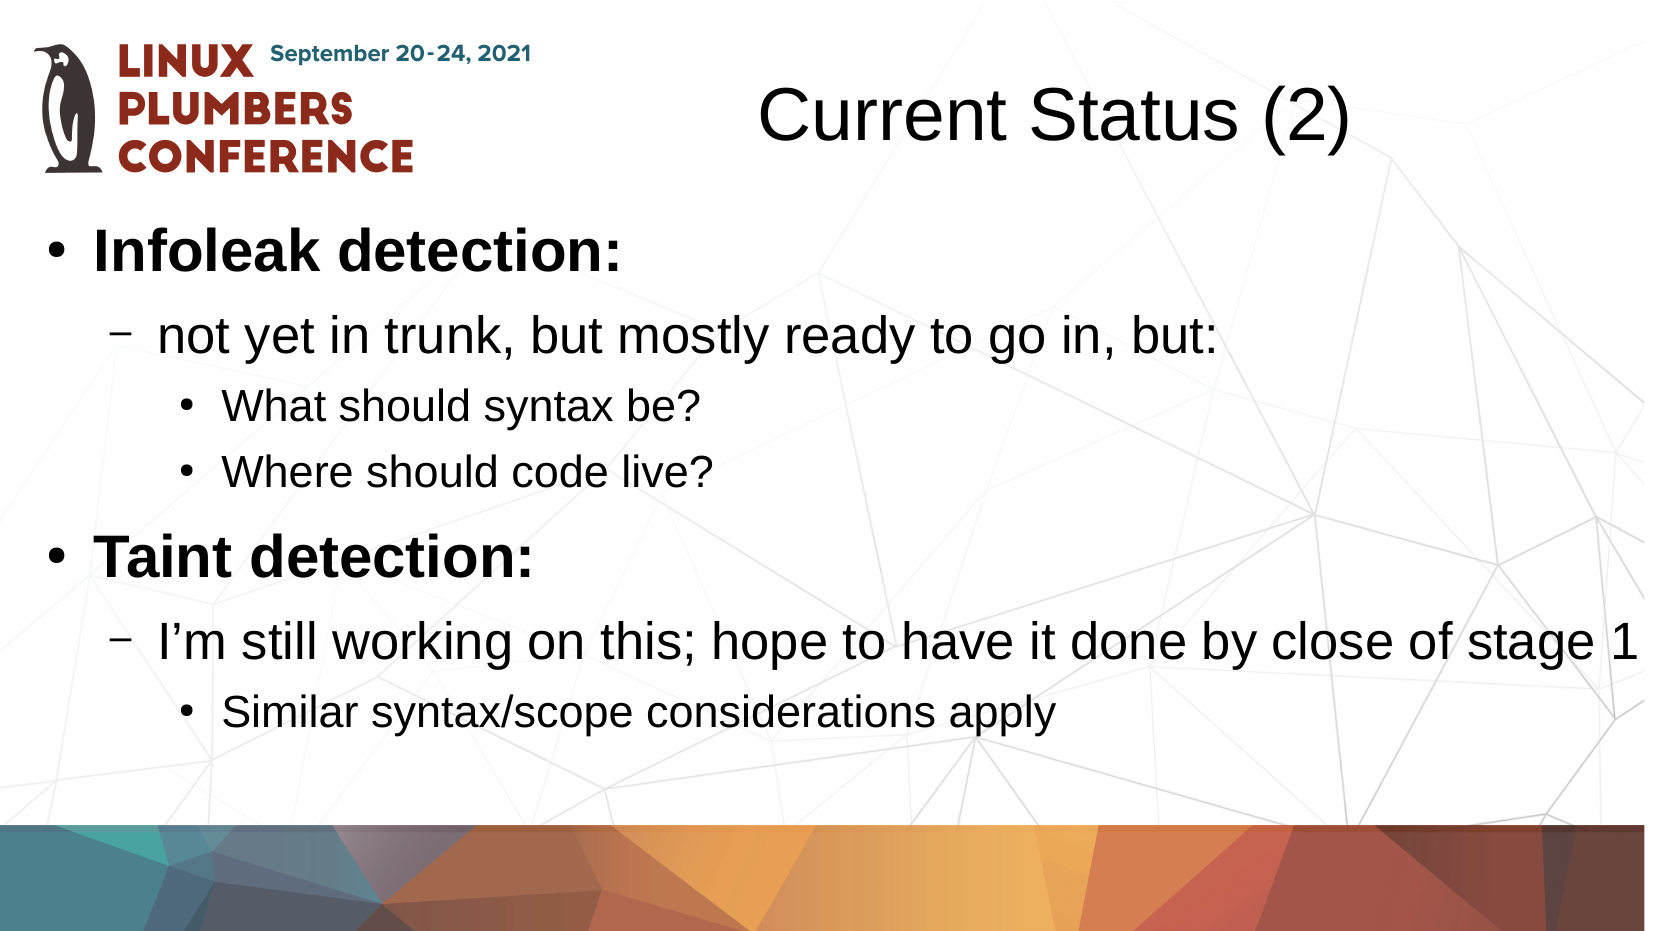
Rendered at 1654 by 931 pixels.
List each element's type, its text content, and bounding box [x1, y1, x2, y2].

title Current Status (2) [540, 37, 1571, 193]
list Infoleak detection: not yet in trunk, but mostly ready to go in, but: What should syntax be? Where should code live? Taint detection: I’m still working on this; hope to have it done by close of stage 1 Similar syntax/scope considerations apply [30, 217, 1645, 796]
picture [0, 1, 1645, 931]
